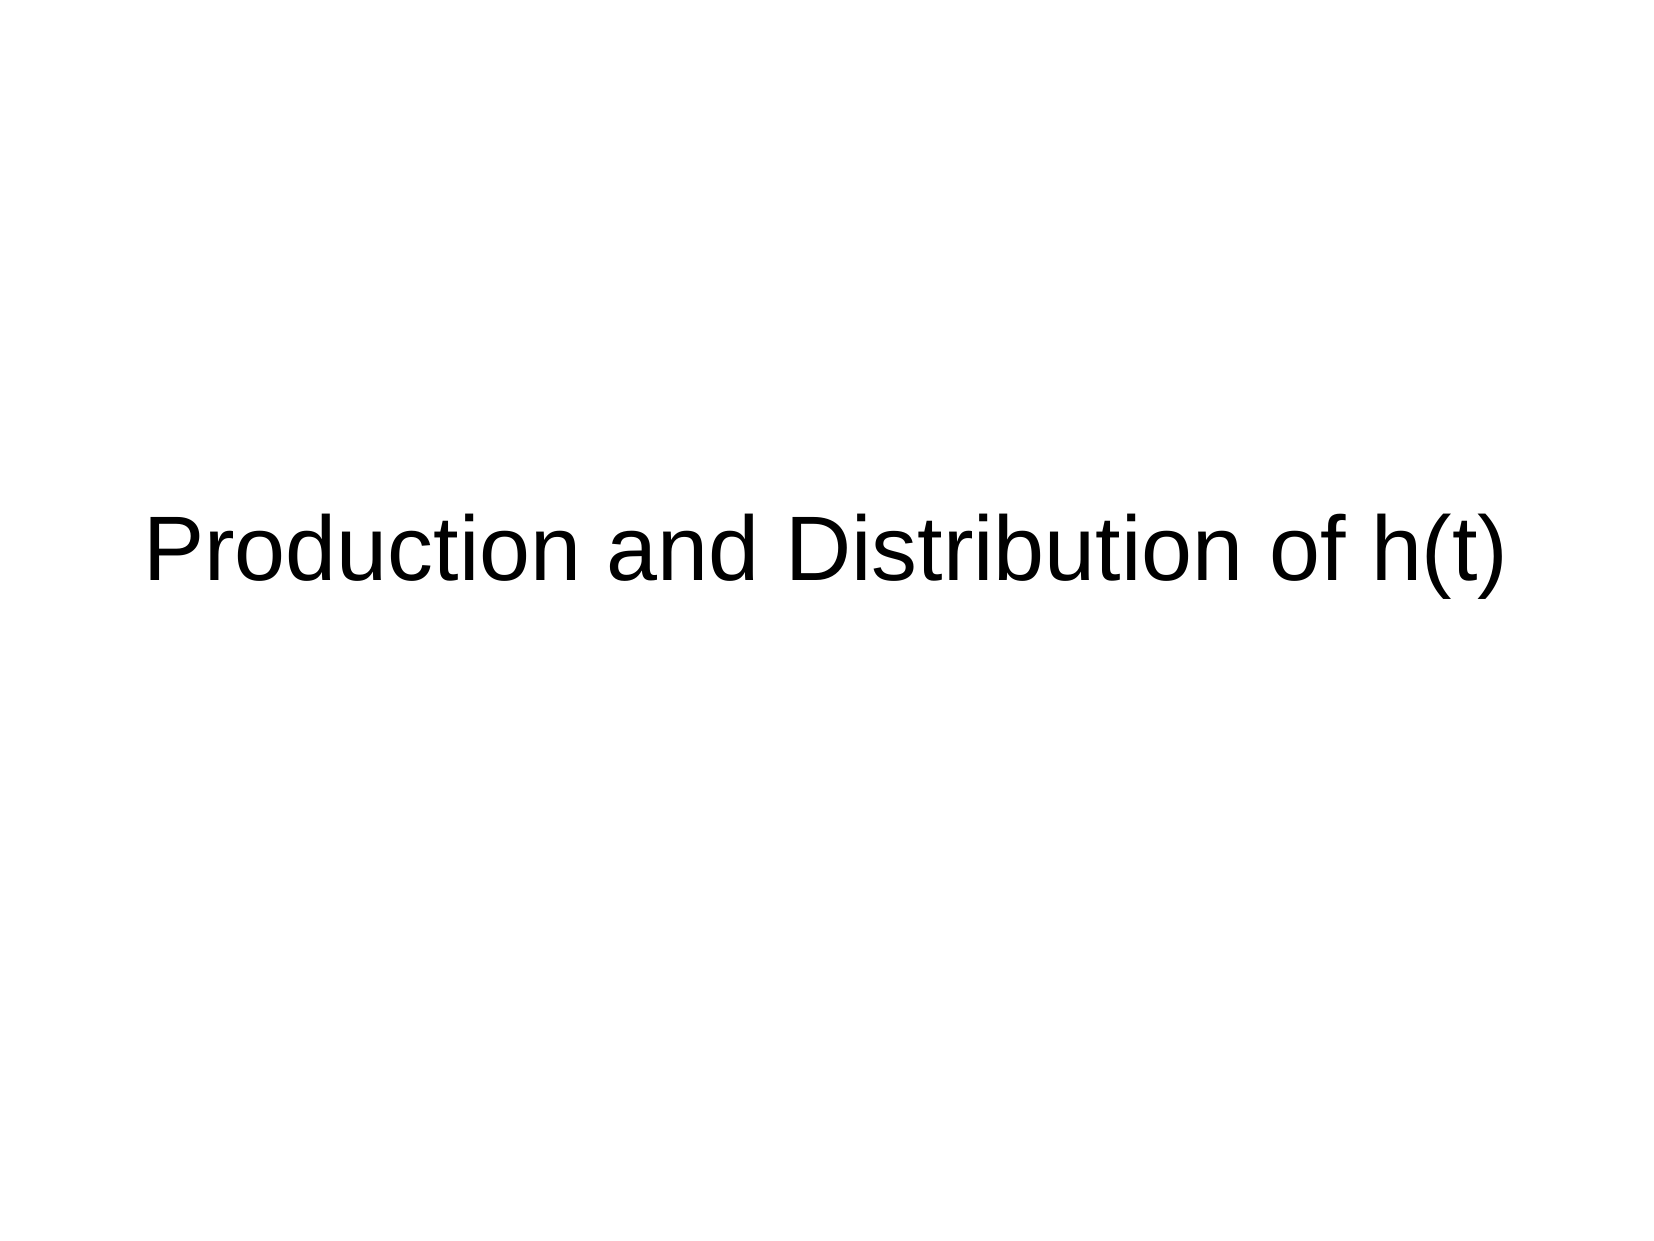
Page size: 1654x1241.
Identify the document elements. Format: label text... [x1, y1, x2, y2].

title Production and Distribution of h(t) [82, 452, 1571, 645]
